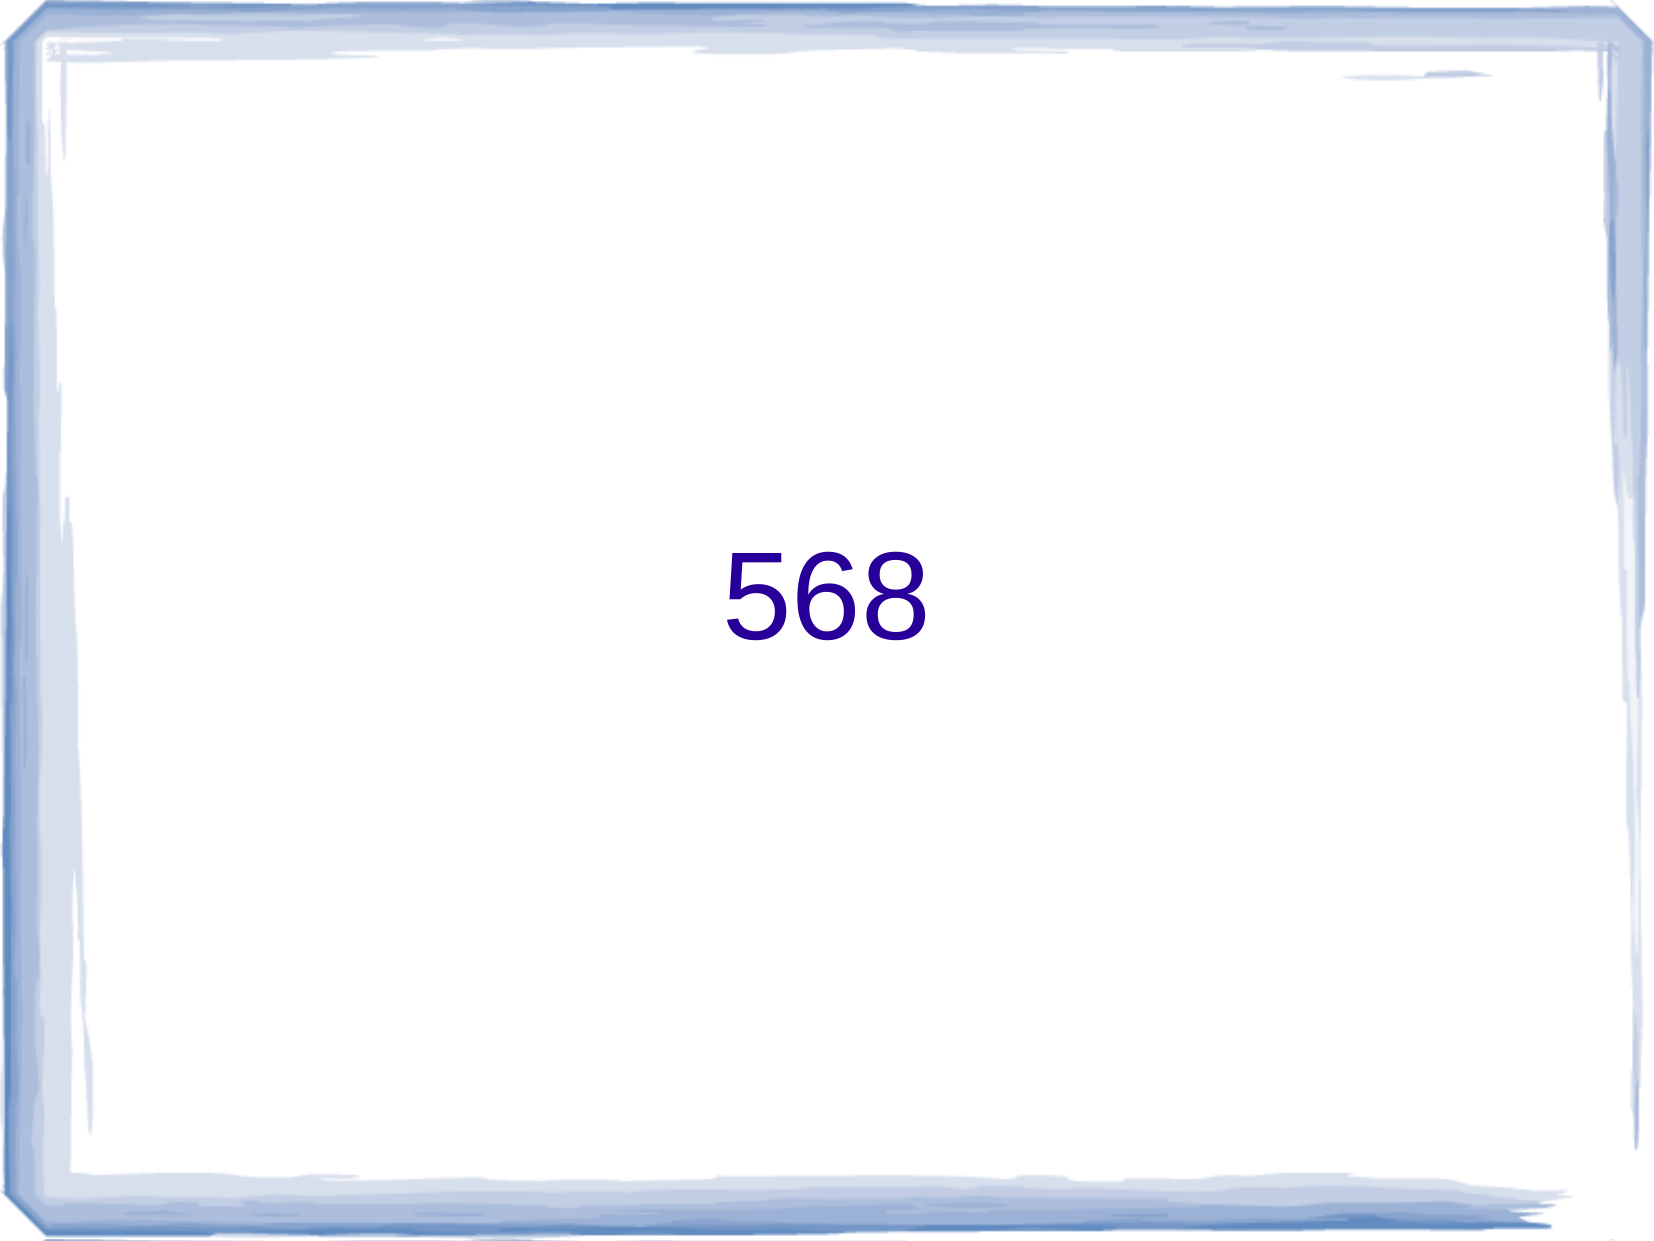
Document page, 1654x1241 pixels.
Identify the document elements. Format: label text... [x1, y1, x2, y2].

picture [0, 0, 1654, 1241]
subtitle 568 [82, 49, 1571, 1144]
